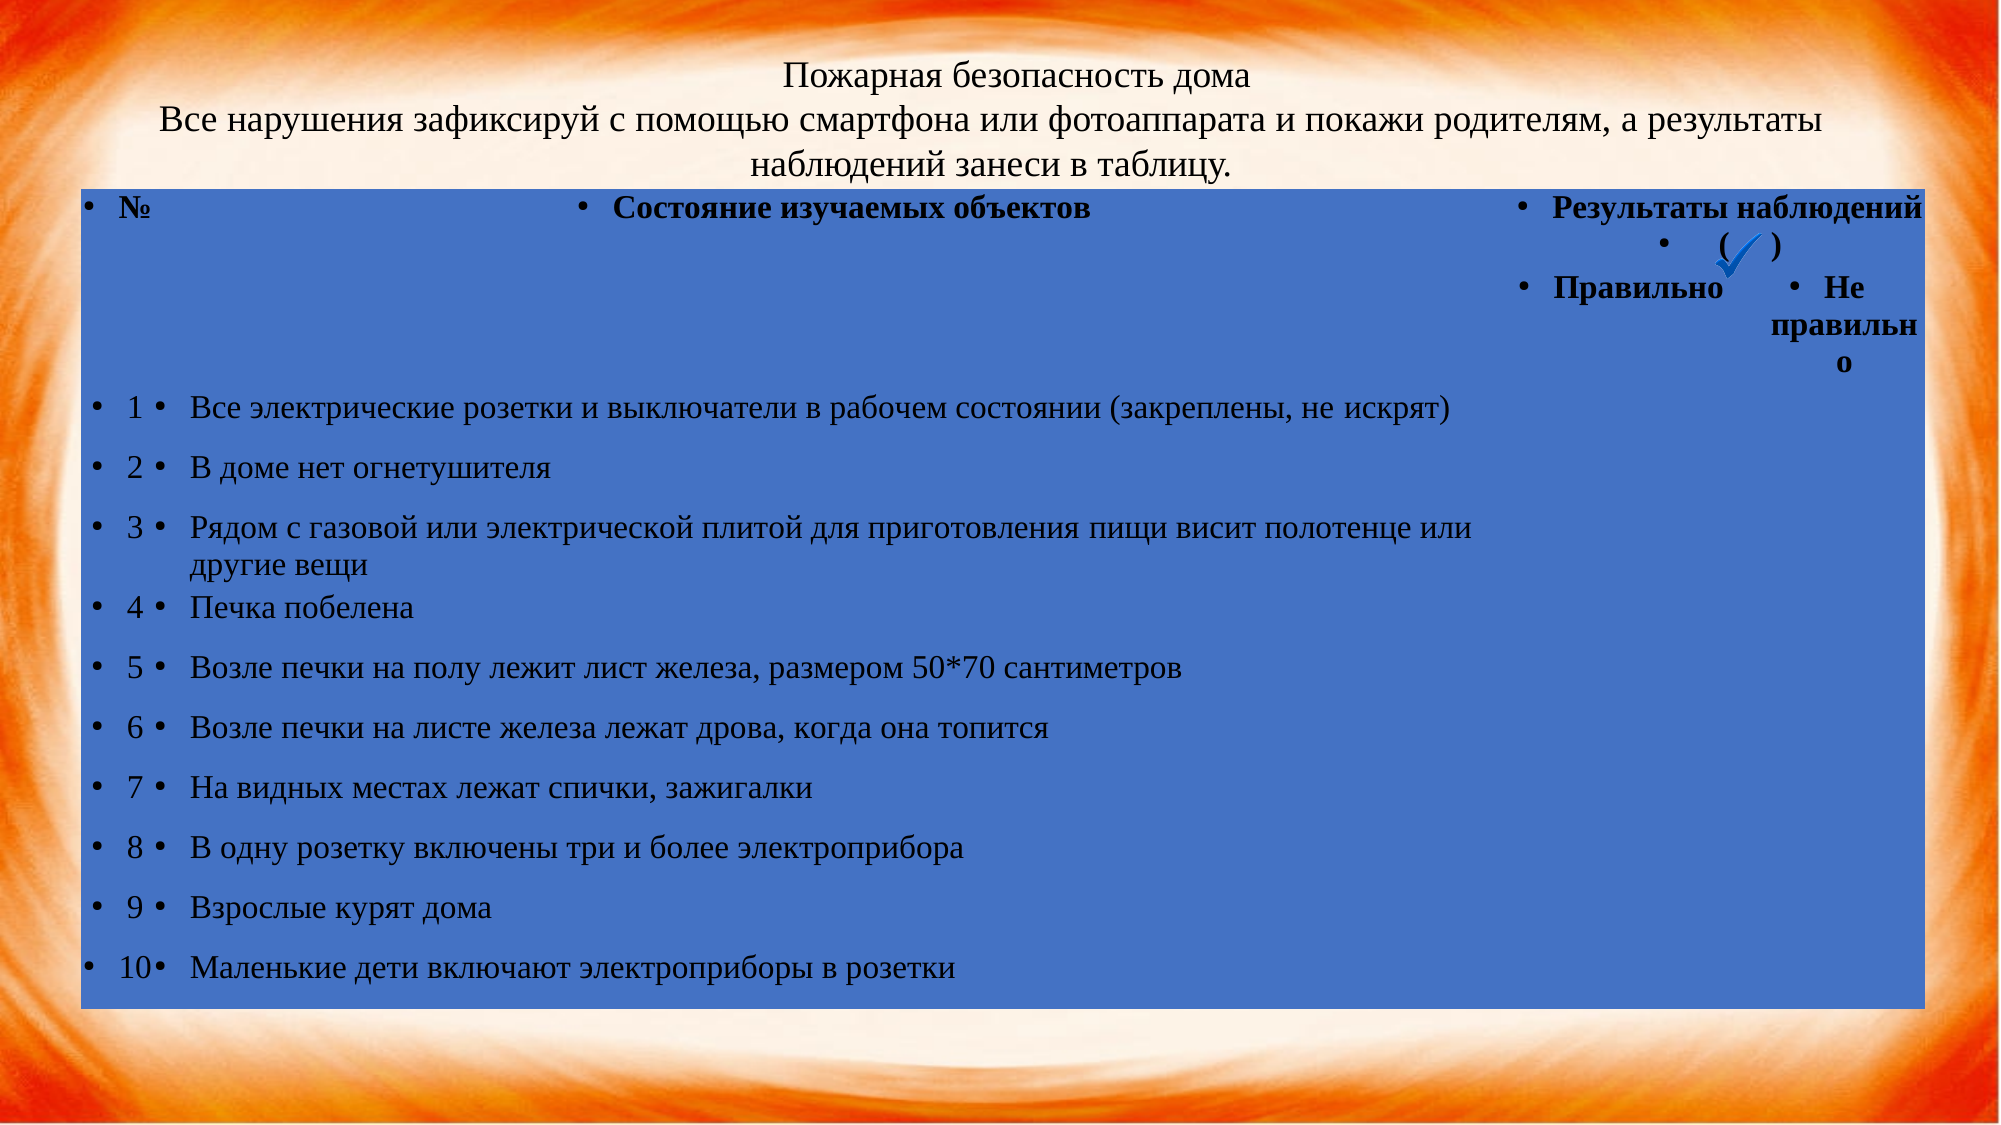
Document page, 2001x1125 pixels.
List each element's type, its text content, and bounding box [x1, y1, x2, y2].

table_header № [81, 189, 154, 388]
table_cell [1728, 829, 1925, 889]
table_cell [1514, 388, 1728, 449]
table_cell Правильно [1514, 269, 1728, 388]
table_cell 1 [81, 388, 154, 449]
picture [0, 0, 2000, 1125]
table_cell 5 [81, 649, 154, 709]
table_cell Печка побелена [154, 588, 1514, 649]
table_cell Взрослые курят дома [154, 889, 1514, 949]
table_cell В доме нет огнетушителя [154, 449, 1514, 509]
table_cell [1728, 588, 1925, 649]
table_cell В одну розетку включены три и более электроприбора [154, 829, 1514, 889]
table_cell Не правильно [1728, 269, 1925, 388]
table_cell [1514, 509, 1728, 588]
table_cell [1728, 509, 1925, 588]
table_cell [1728, 949, 1925, 1009]
table_cell [1728, 769, 1925, 829]
table_cell [1514, 829, 1728, 889]
text_box Все нарушения зафиксируй с помощью смартфона или фотоаппарата и покажи родителям, а результаты наблюдений занеси в таблицу. [57, 86, 1926, 193]
table_cell Возле печки на листе железа лежат дрова, когда она топится [154, 709, 1514, 769]
table_header Результаты наблюдений ( ) [1514, 189, 1925, 269]
table_cell [1514, 449, 1728, 509]
table_cell На видных местах лежат спички, зажигалки [154, 769, 1514, 829]
table_cell [1514, 949, 1728, 1009]
table_cell [1728, 709, 1925, 769]
table_cell [1514, 889, 1728, 949]
table_cell Рядом с газовой или электрической плитой для приготовления пищи висит полотенце или другие вещи [154, 509, 1514, 588]
table_cell [1728, 889, 1925, 949]
table_cell [1728, 649, 1925, 709]
table_cell [1514, 588, 1728, 649]
table_cell Маленькие дети включают электроприборы в розетки [154, 949, 1514, 1009]
table_cell [1514, 649, 1728, 709]
table_cell 9 [81, 889, 154, 949]
table_cell 2 [81, 449, 154, 509]
table_cell Все электрические розетки и выключатели в рабочем состоянии (закреплены, не искрят) [154, 388, 1514, 449]
table_cell Возле печки на полу лежит лист железа, размером 50*70 сантиметров [154, 649, 1514, 709]
table_cell [1728, 449, 1925, 509]
table_cell 10 [81, 949, 154, 1009]
table_cell [1728, 388, 1925, 449]
table_header Состояние изучаемых объектов [154, 189, 1514, 388]
table_cell [1514, 769, 1728, 829]
table_cell 7 [81, 769, 154, 829]
table_cell 6 [81, 709, 154, 769]
table_cell [1514, 709, 1728, 769]
table_cell 3 [81, 509, 154, 588]
text_box Пожарная безопасность дома [108, 42, 1926, 86]
table_cell 8 [81, 829, 154, 889]
table_cell 4 [81, 588, 154, 649]
